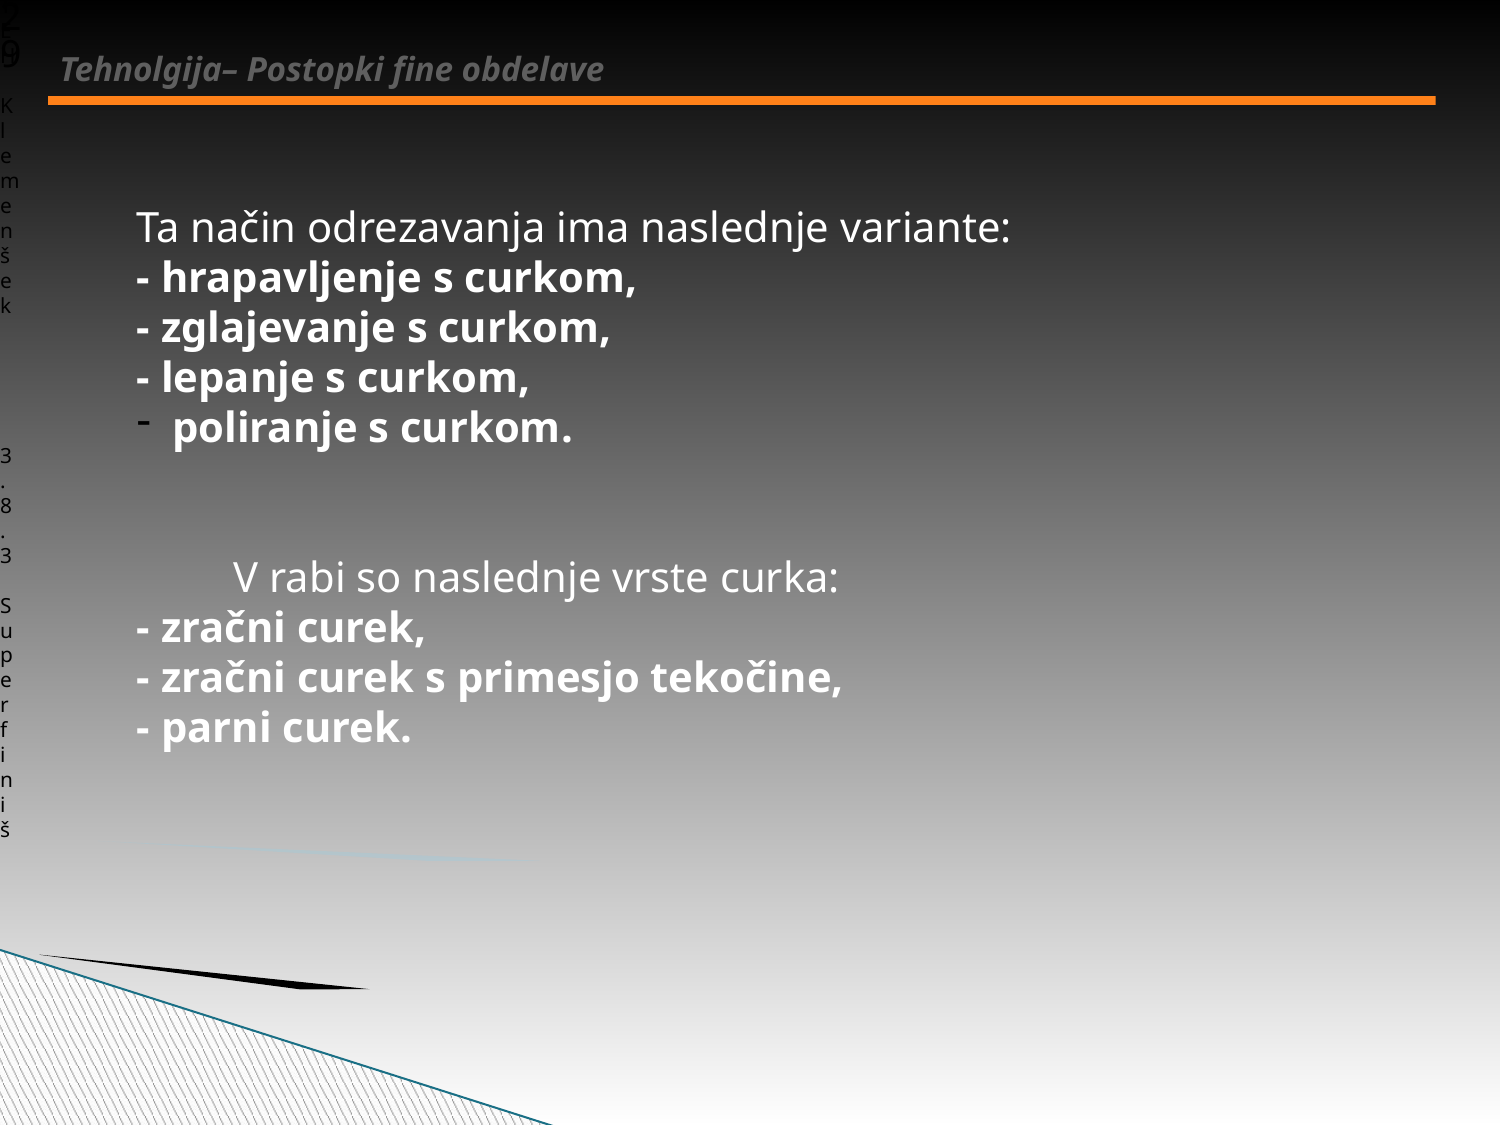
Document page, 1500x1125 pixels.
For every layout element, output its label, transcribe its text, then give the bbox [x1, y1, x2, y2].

picture [0, 952, 543, 1125]
text_box Ta način odrezavanja ima naslednje variante: - hrapavljenje s curkom, - zglajevanje s curkom, - lepanje s curkom, poliranje s curkom. V rabi so naslednje vrste curka: - zračni curek, - zračni curek s primesjo tekočine, - parni curek. [122, 193, 1299, 759]
